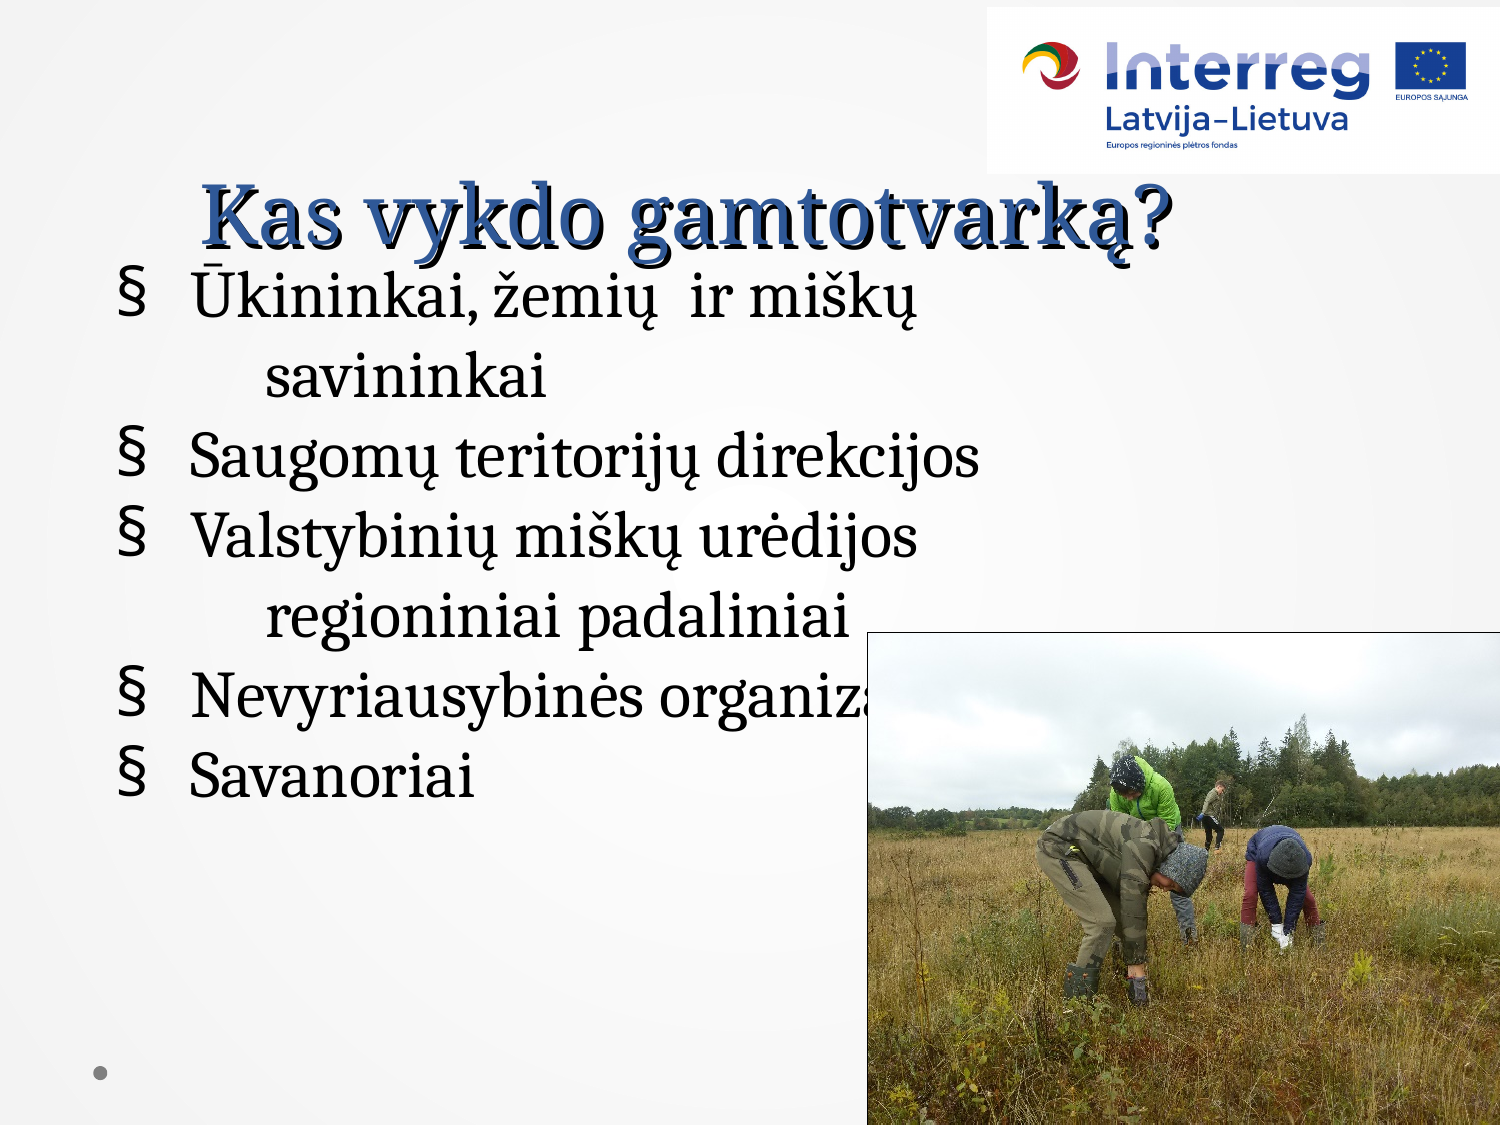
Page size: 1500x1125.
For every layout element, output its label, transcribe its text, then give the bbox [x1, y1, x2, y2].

picture [868, 633, 1500, 1125]
picture [987, 7, 1500, 174]
text_box Ūkininkai, žemių ir miškų savininkai Saugomų teritorijų direkcijos Valstybinių miškų urėdijos regioniniai padaliniai Nevyriausybinės organizacijos Savanoriai [100, 243, 1062, 996]
title Kas vykdo gamtotvarką? [100, 131, 1272, 269]
